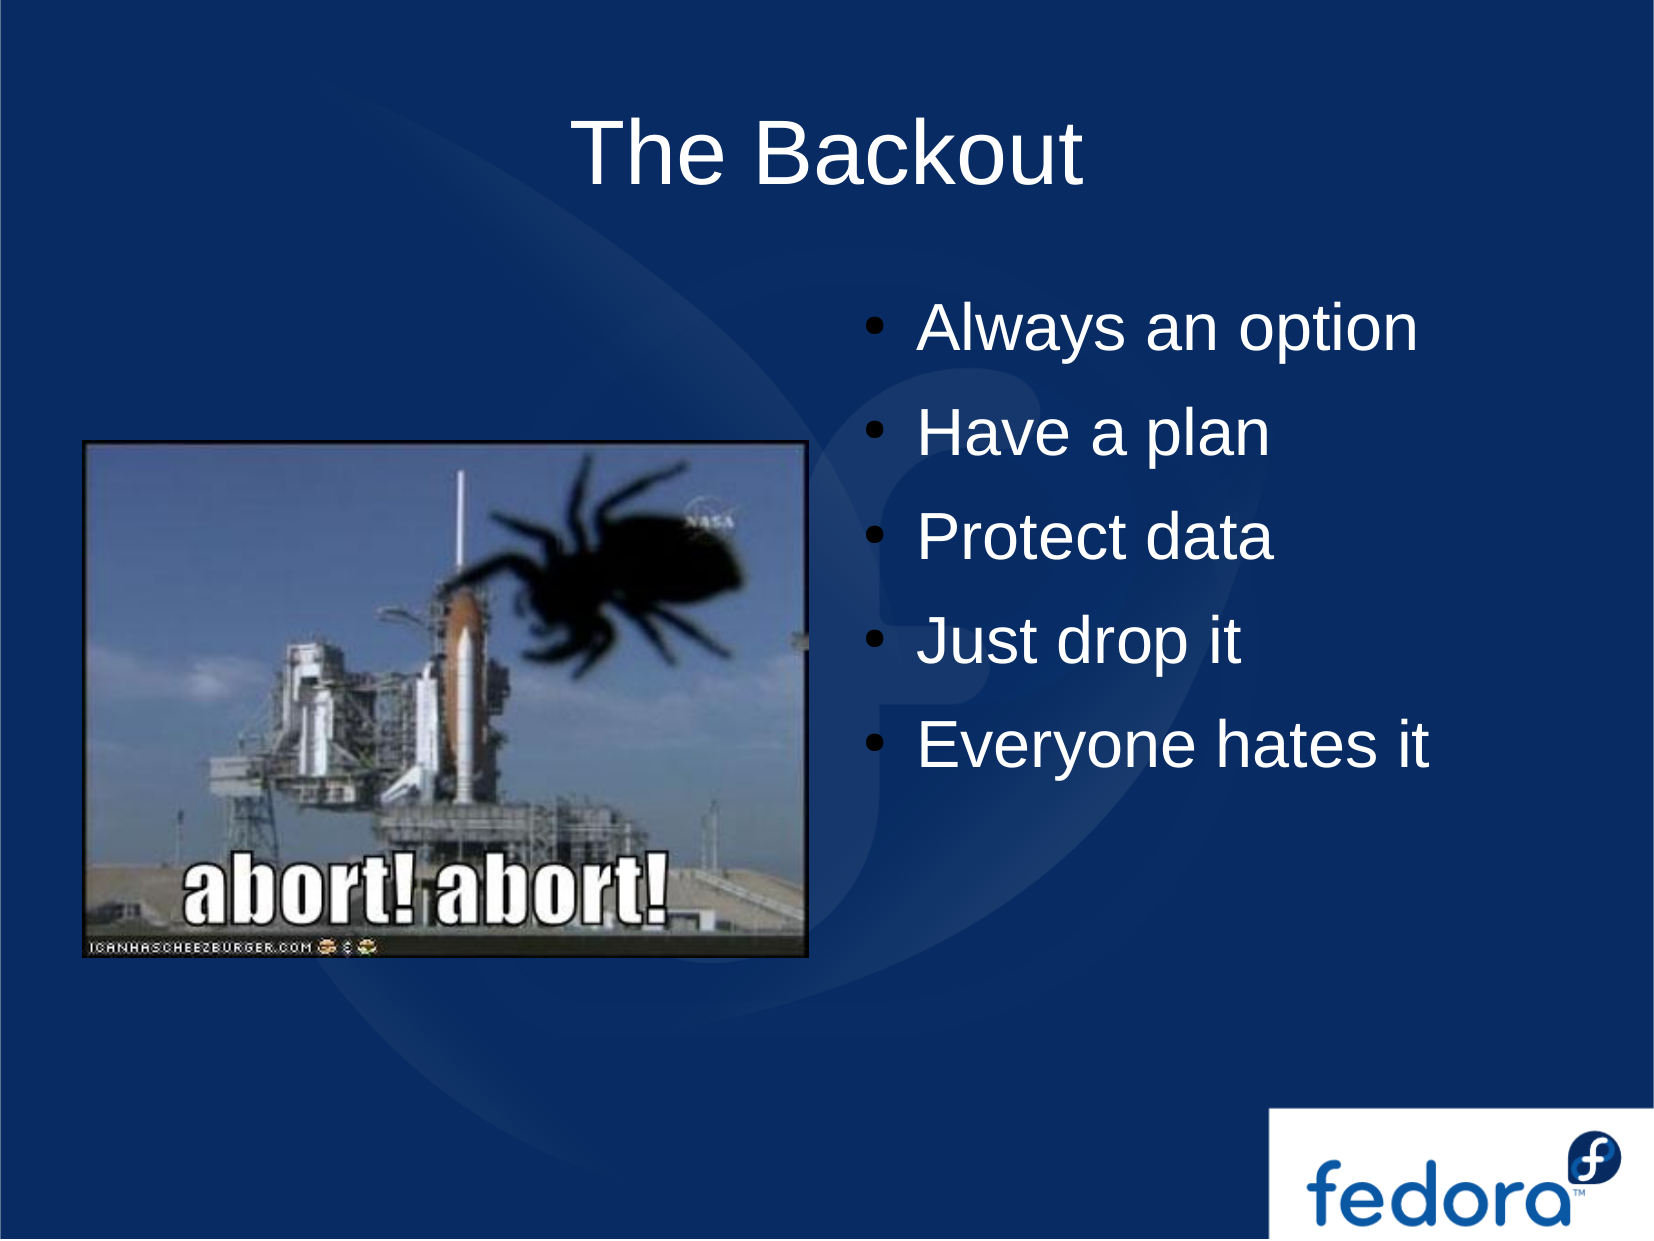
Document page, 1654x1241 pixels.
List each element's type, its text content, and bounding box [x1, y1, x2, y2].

picture [0, 0, 1654, 1239]
title The Backout [82, 49, 1571, 257]
list Always an option Have a plan Protect data Just drop it Everyone hates it [845, 290, 1572, 1109]
